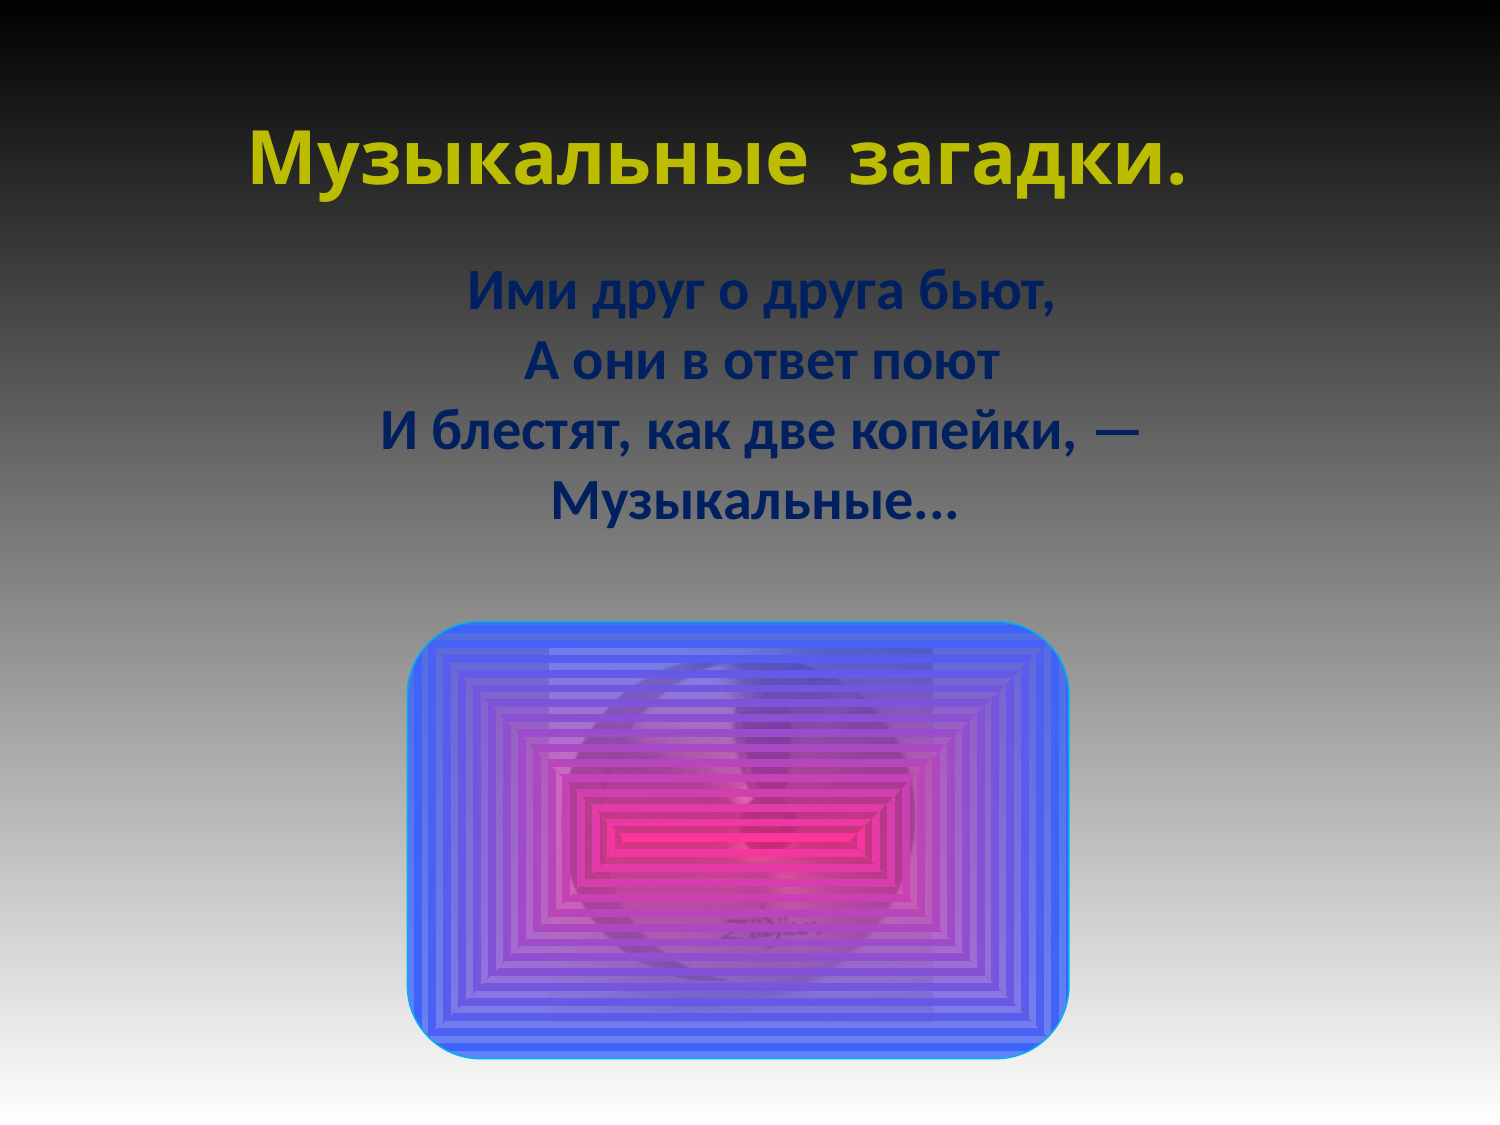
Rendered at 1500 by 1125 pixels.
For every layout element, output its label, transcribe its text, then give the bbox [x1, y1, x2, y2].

text_box Музыкальные загадки. [231, 101, 1204, 207]
text_box Ими друг о друга бьют, А они в ответ поют И блестят, как две копейки, — Музыкальные... [365, 243, 1159, 609]
text_box [407, 621, 1069, 1059]
